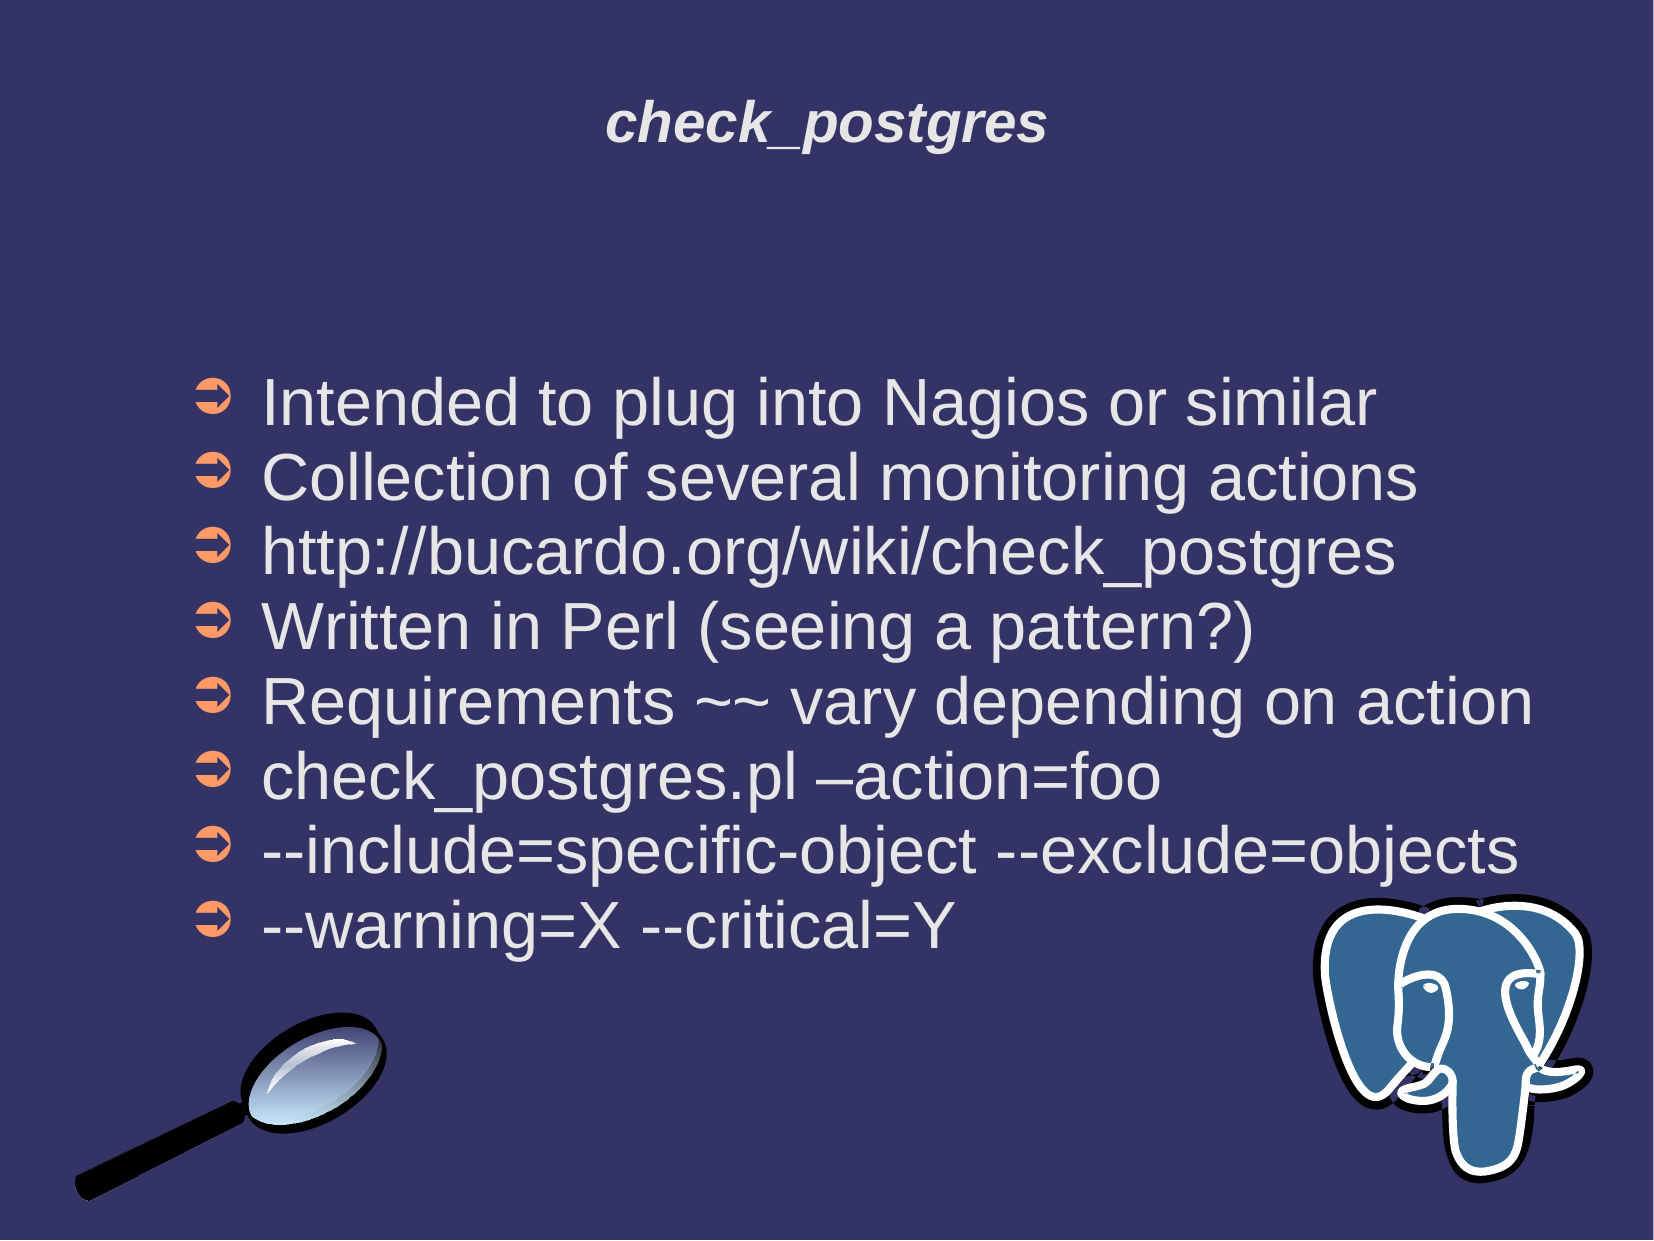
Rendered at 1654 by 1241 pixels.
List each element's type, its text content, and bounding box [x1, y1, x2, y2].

title check_postgres [121, 19, 1534, 227]
list Intended to plug into Nagios or similar Collection of several monitoring actions http://bucardo.org/wiki/check_postgres Written in Perl (seeing a pattern?) Requirements ~~ vary depending on action check_postgres.pl –action=foo --include=specific-object --exclude=objects --warning=X --critical=Y [178, 364, 1570, 1184]
